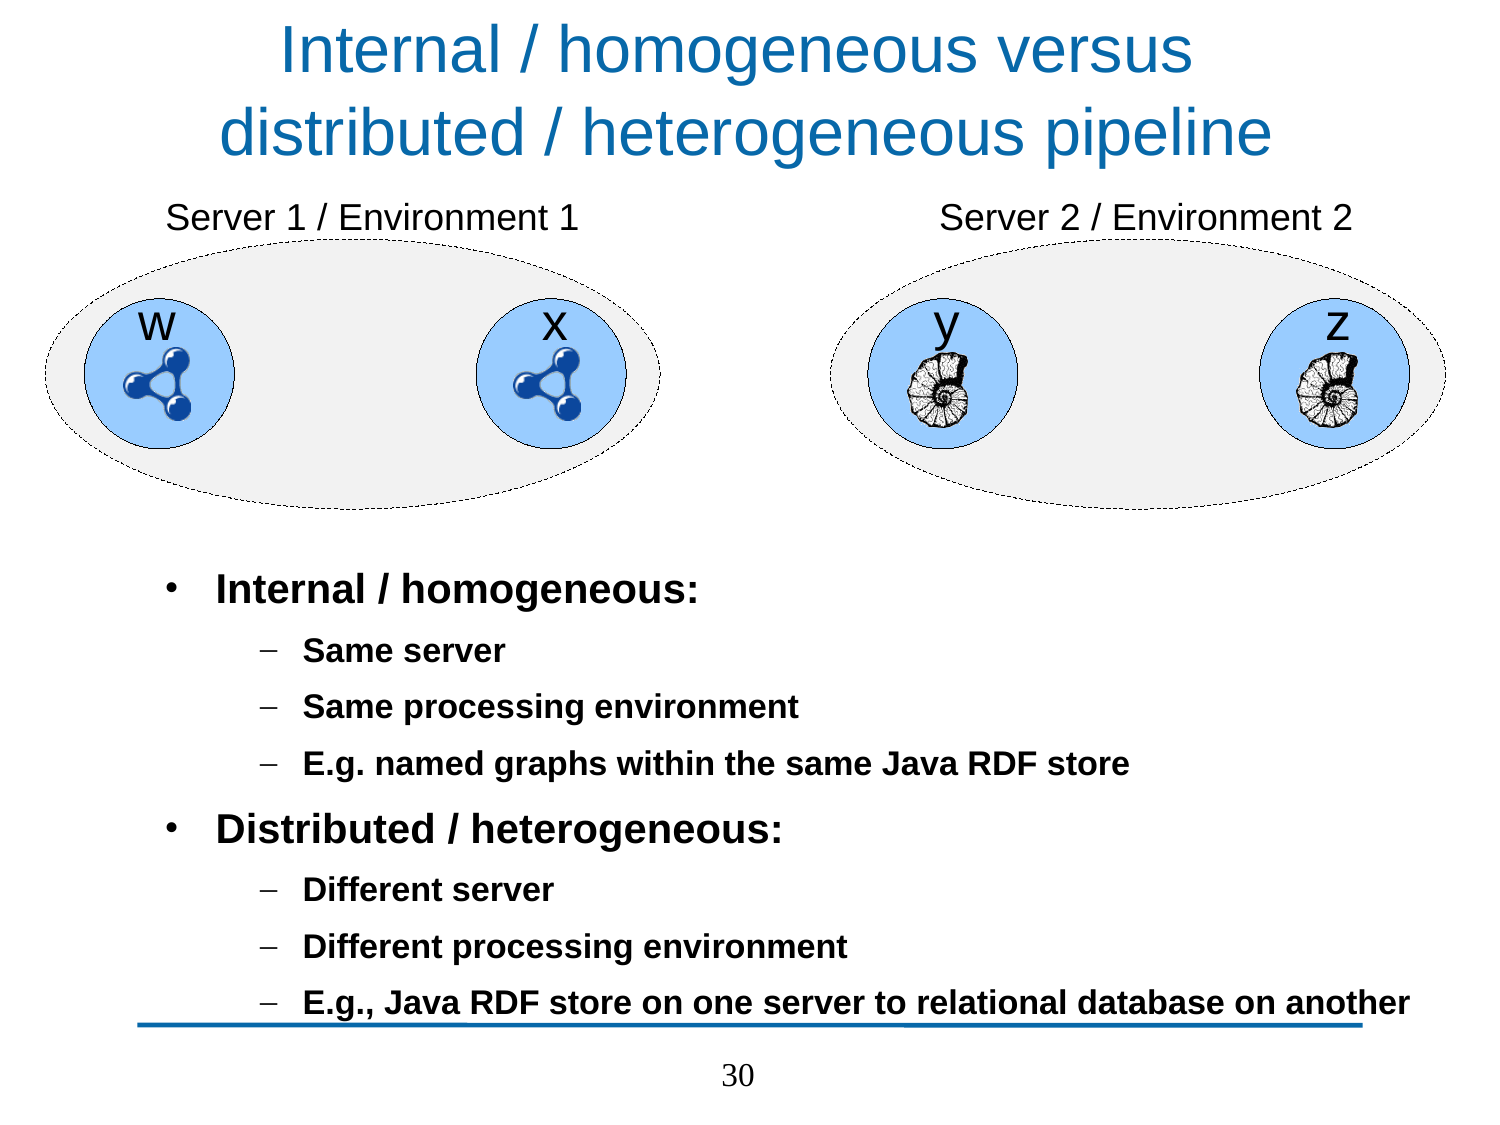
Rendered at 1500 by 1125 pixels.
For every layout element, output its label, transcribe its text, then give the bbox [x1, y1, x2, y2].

text_box z [1310, 280, 1367, 359]
text_box [830, 246, 1446, 510]
text_box y [918, 280, 975, 359]
list Internal / homogeneous: Same server Same processing environment E.g. named graphs within the same Java RDF store Distributed / heterogeneous: Different server Different processing environment E.g., Java RDF store on one server to relational database on another [142, 510, 1471, 1035]
picture [1296, 352, 1358, 428]
picture [907, 352, 968, 428]
text_box Server 1 / Environment 1 [150, 185, 595, 245]
picture [513, 347, 581, 421]
title Internal / homogeneous versus distributed / heterogeneous pipeline [70, 0, 1423, 177]
picture [123, 347, 191, 421]
text_box Server 2 / Environment 2 [924, 185, 1369, 246]
text_box w [123, 280, 191, 347]
text_box x [527, 280, 583, 359]
text_box [45, 245, 661, 510]
